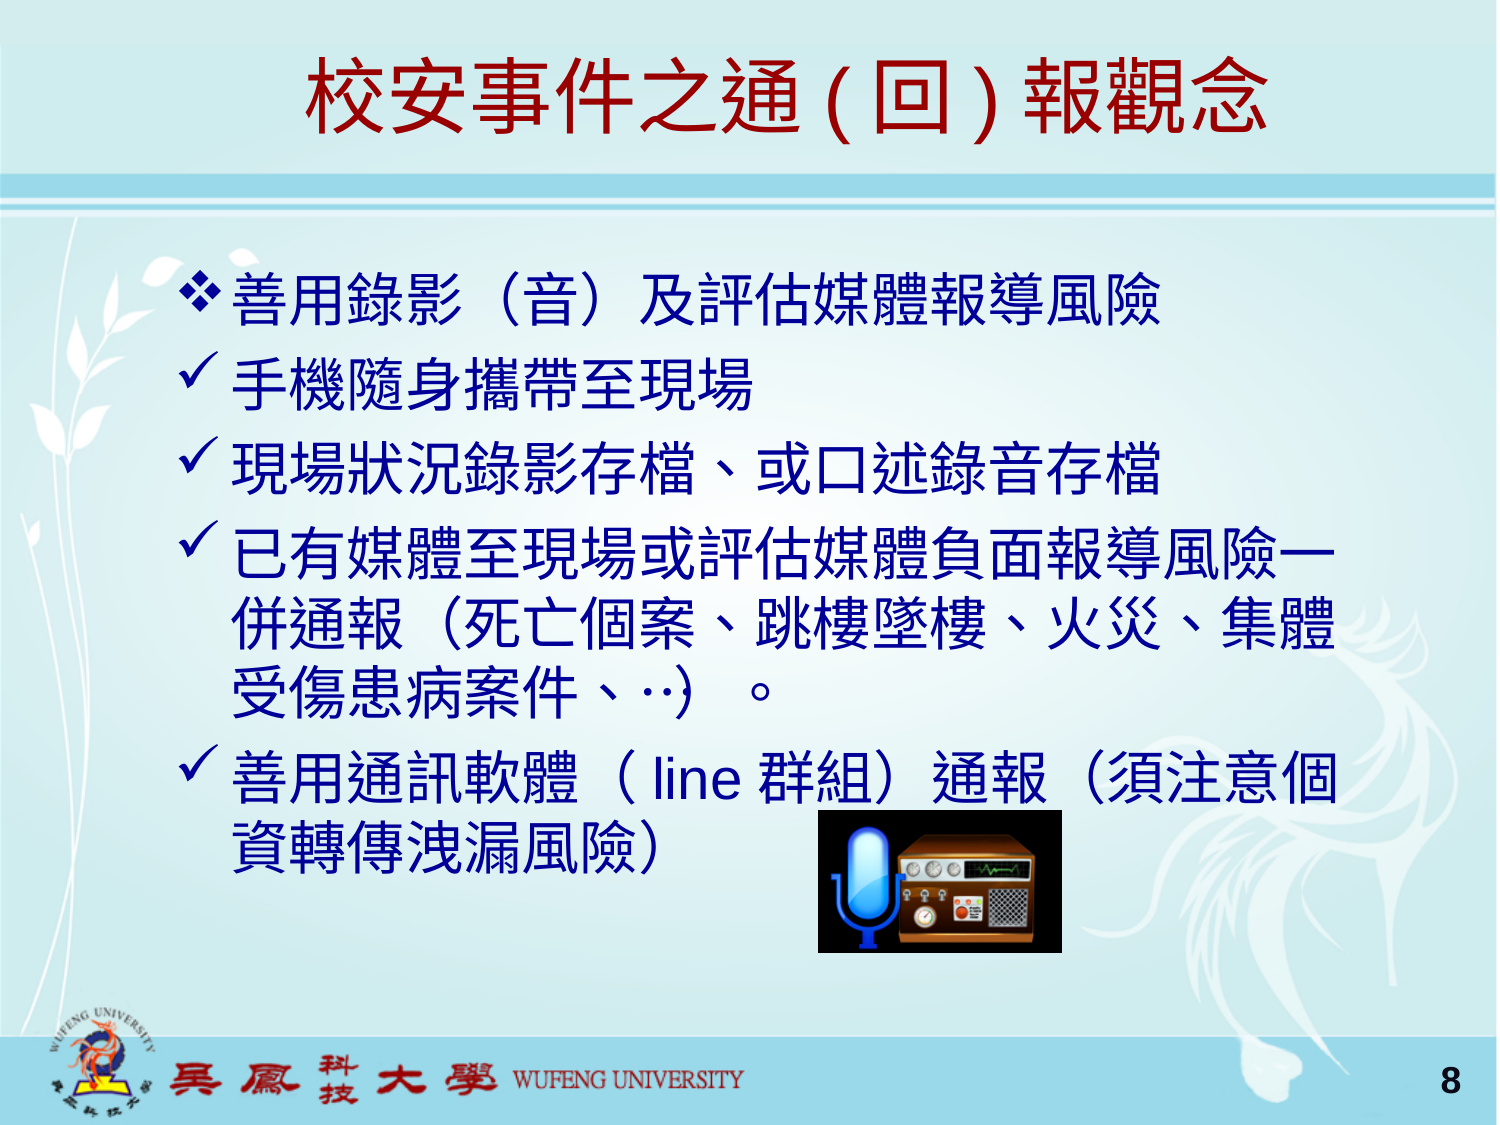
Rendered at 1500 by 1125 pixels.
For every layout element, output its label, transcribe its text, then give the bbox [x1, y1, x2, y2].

picture [0, 188, 1500, 1125]
text_box <number> [1126, 1048, 1477, 1125]
text_box 善用錄影（音）及評估媒體報導風險 手機隨身攜帶至現場 現場狀況錄影存檔、或口述錄音存檔 已有媒體至現場或評估媒體負面報導風險一併通報（死亡個案、跳樓墜樓、火災、集體受傷患病案件、…）。 善用通訊軟體（line群組）通報（須注意個資轉傳洩漏風險） [159, 255, 1377, 953]
text_box 校安事件之通(回)報觀念 [0, 0, 1500, 188]
